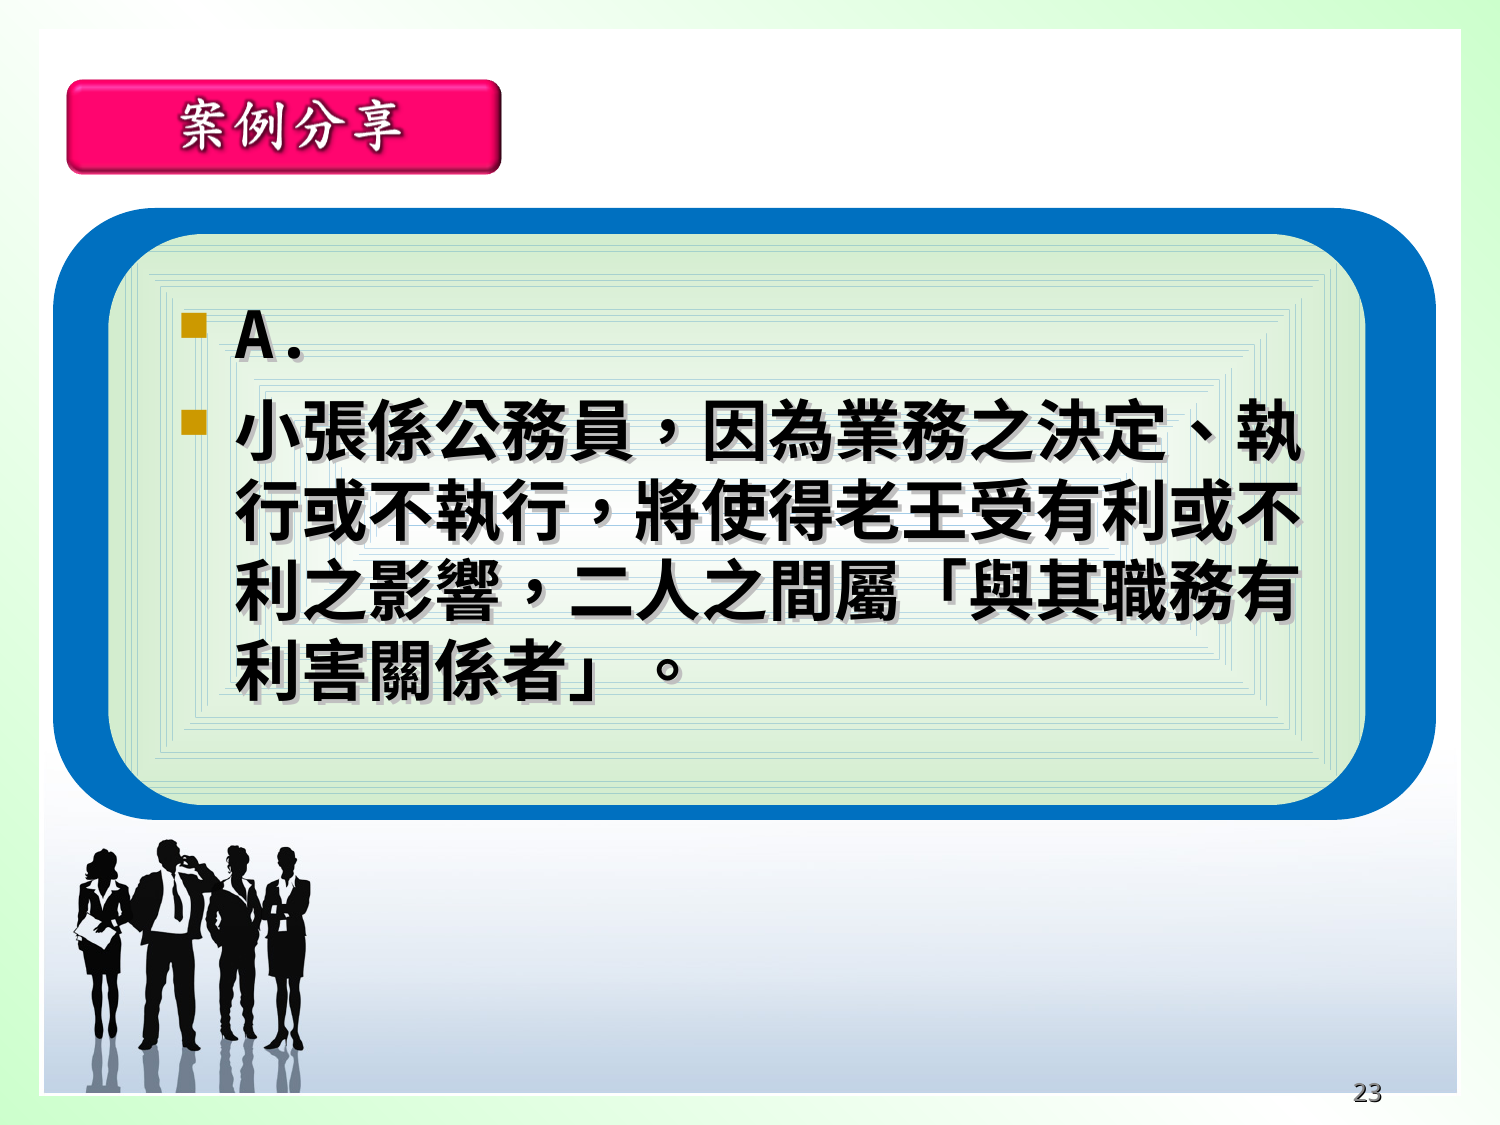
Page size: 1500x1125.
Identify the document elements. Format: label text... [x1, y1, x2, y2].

list A. 小張係公務員，因為業務之決定、執行或不執行，將使得老王受有利或不利之影響，二人之間屬「與其職務有利害關係者」。 [162, 284, 1326, 804]
text_box [53, 207, 1436, 820]
text_box <編號> [1078, 1063, 1429, 1124]
picture [39, 29, 1461, 1096]
